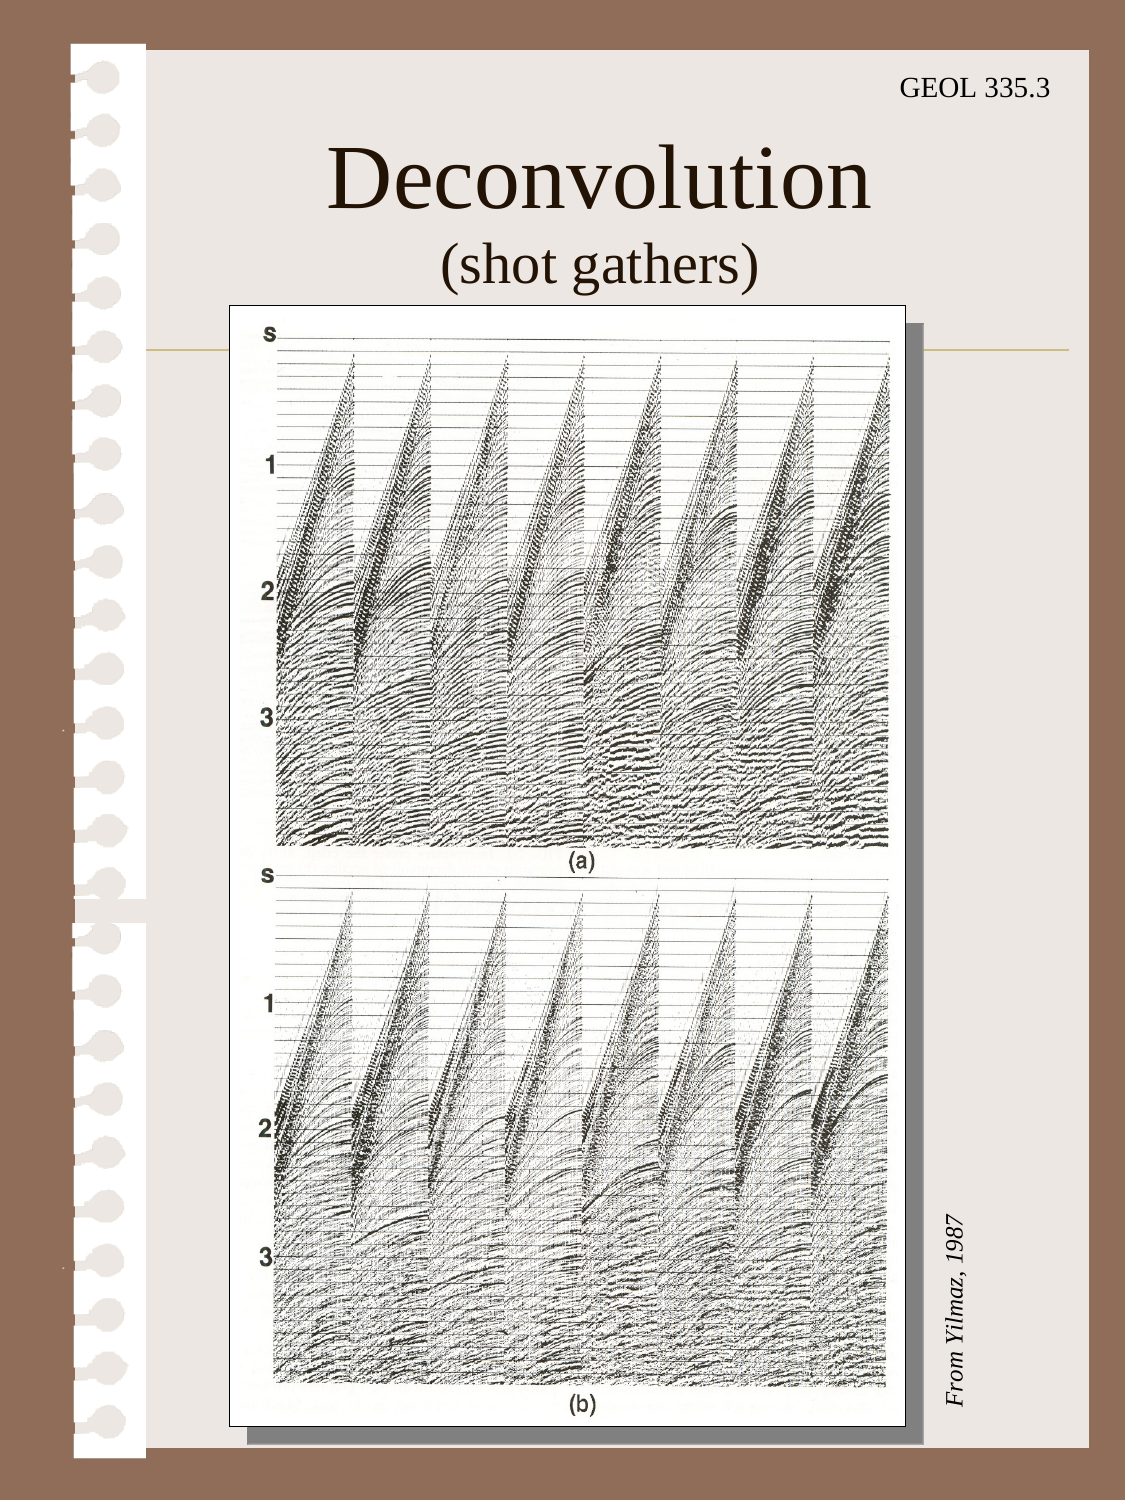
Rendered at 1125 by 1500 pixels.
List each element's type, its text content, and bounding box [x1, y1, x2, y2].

text_box From Yilmaz, 1987 [938, 1184, 969, 1408]
text_box [229, 305, 906, 1427]
picture [240, 317, 898, 1419]
title Deconvolution (shot gathers) [131, 83, 1069, 334]
